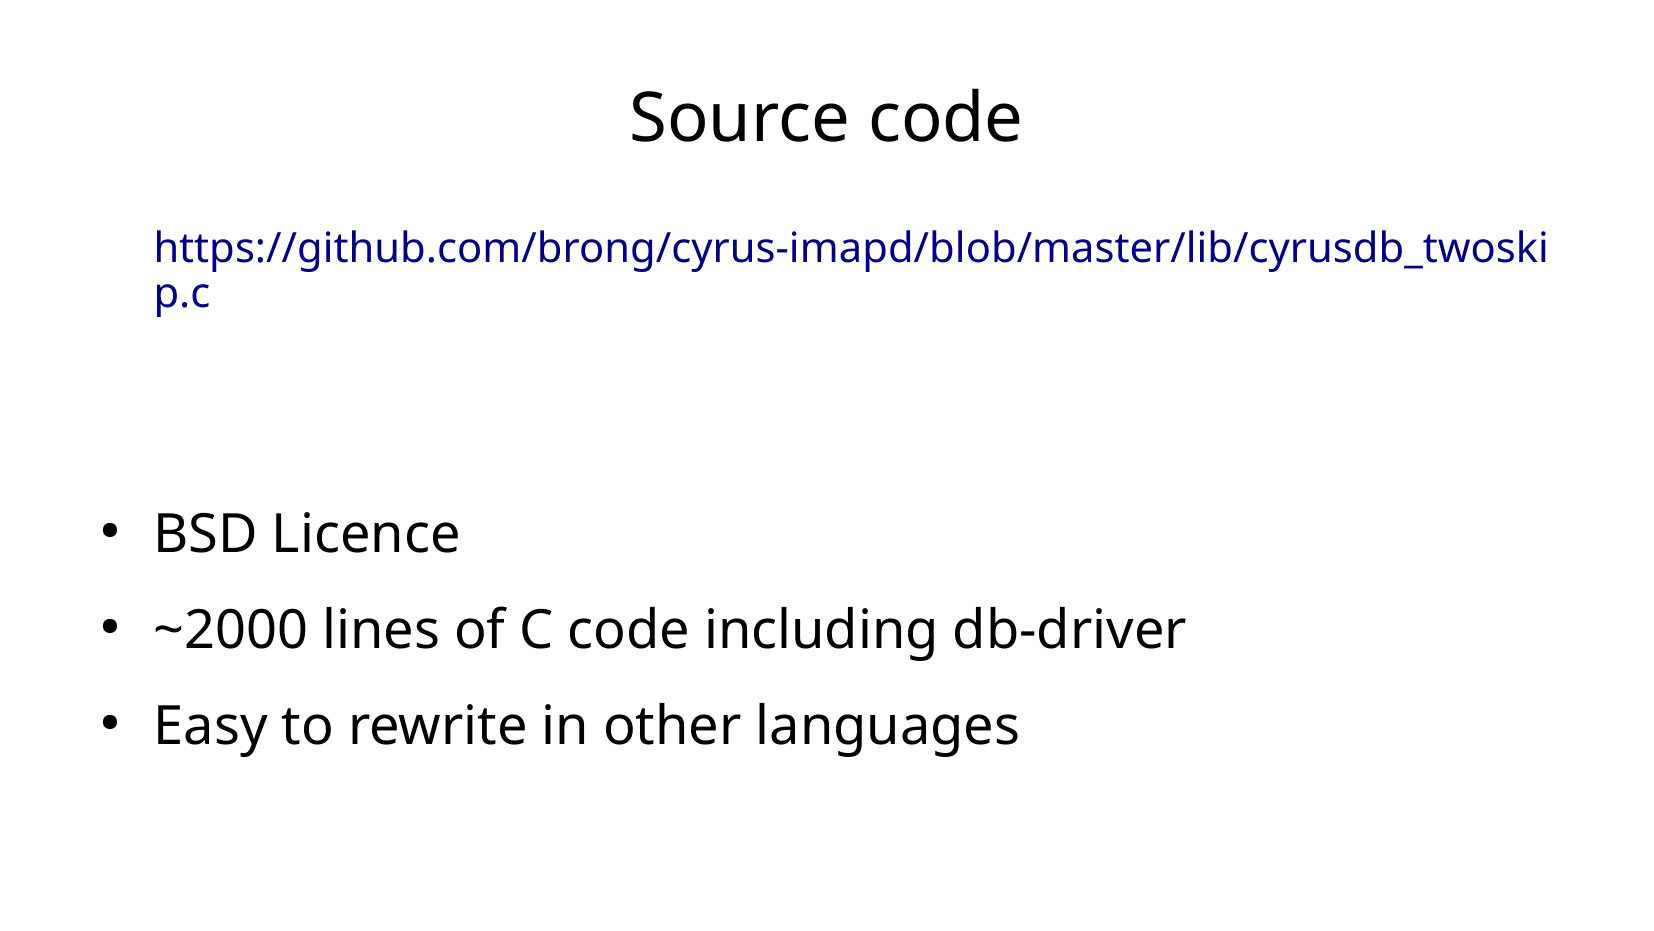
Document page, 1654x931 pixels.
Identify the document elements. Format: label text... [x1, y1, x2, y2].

title Source code [82, 37, 1571, 193]
list https://github.com/brong/cyrus-imapd/blob/master/lib/cyrusdb_twoskip.c BSD Licence ~2000 lines of C code including db-driver Easy to rewrite in other languages [82, 217, 1571, 758]
